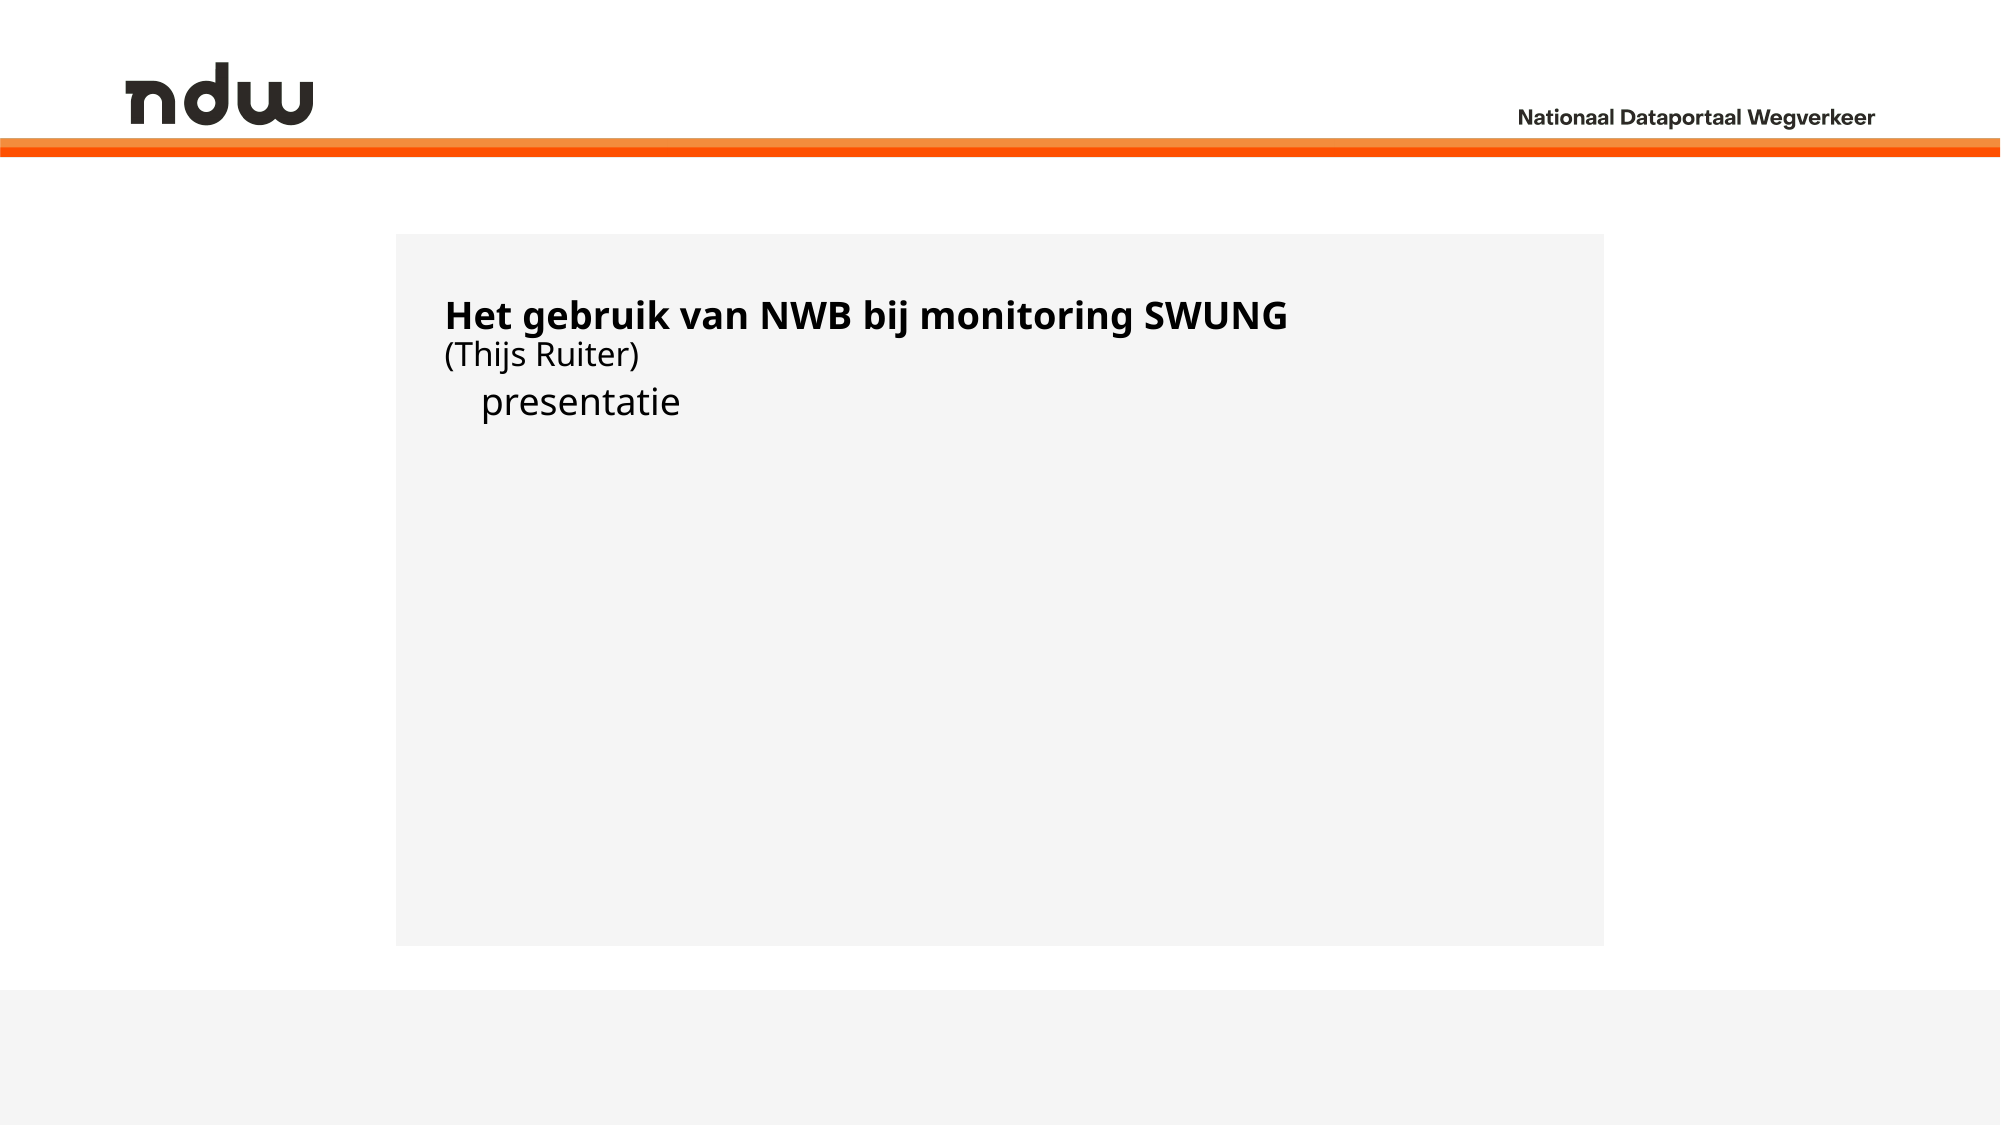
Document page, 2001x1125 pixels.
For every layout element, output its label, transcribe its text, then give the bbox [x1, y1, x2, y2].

title Het gebruik van NWB bij monitoring SWUNG (Thijs Ruiter) [429, 289, 1598, 383]
list presentatie [429, 420, 1598, 795]
